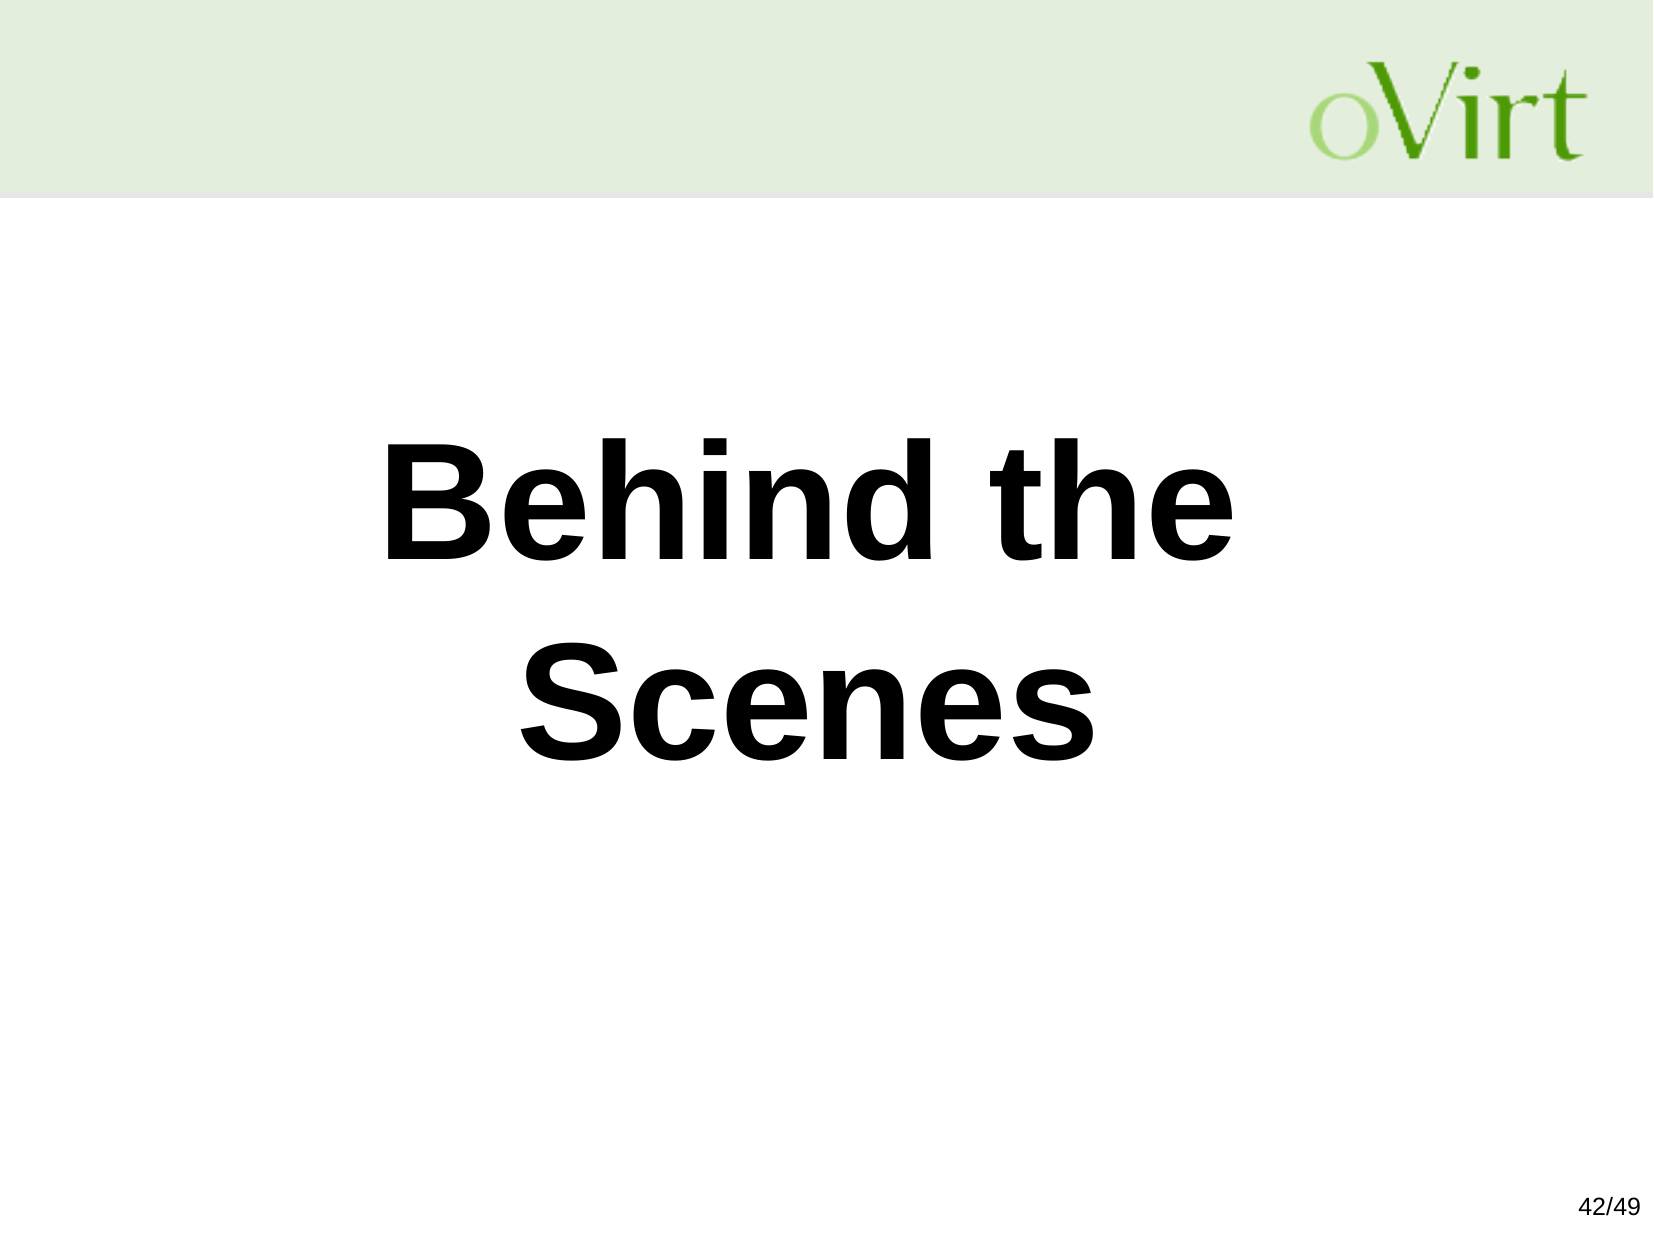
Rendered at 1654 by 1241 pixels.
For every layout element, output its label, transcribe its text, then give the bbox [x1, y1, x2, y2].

title Behind the Scenes [170, 392, 1447, 793]
picture [1289, 36, 1613, 181]
